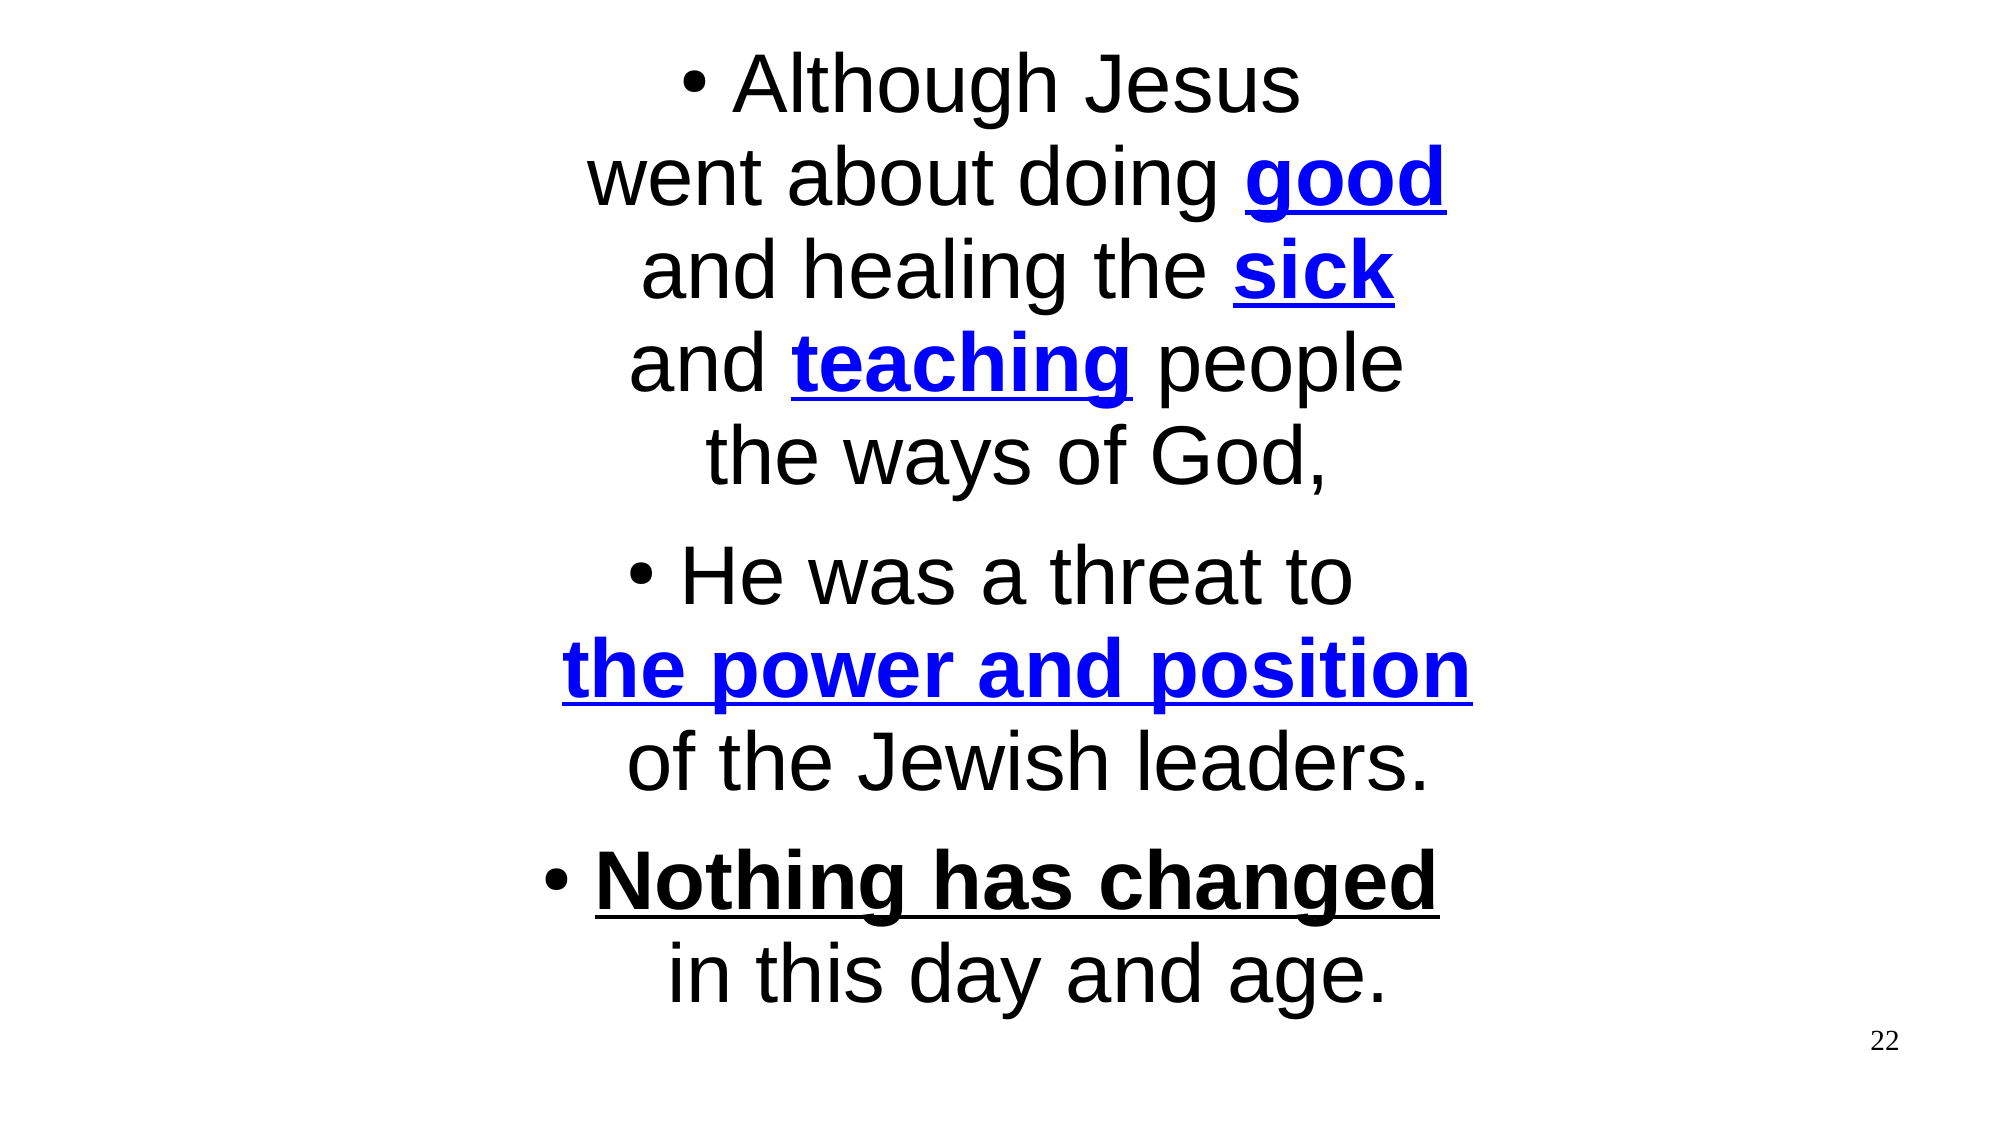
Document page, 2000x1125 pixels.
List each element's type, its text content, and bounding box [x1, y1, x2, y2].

list Although Jesus went about doing good and healing the sick and teaching people the ways of God, He was a threat to the power and position of the Jewish leaders. Nothing has changed in this day and age. [37, 37, 1951, 1088]
